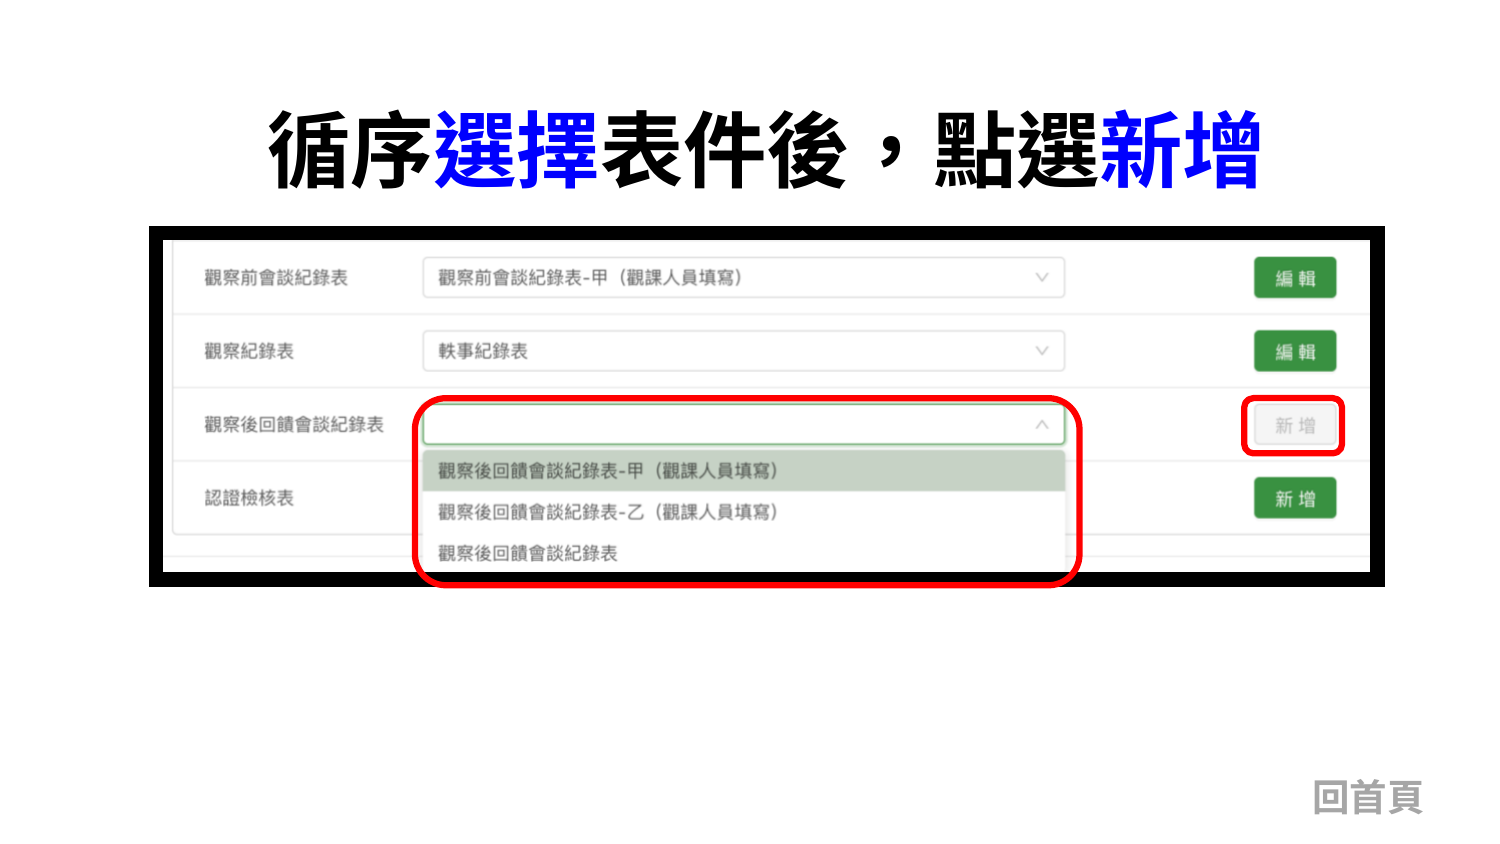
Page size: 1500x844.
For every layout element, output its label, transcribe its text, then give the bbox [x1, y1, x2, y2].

picture [419, 402, 1076, 573]
picture [163, 240, 1371, 573]
title 循序選擇表件後，點選新增 [237, 90, 1296, 185]
